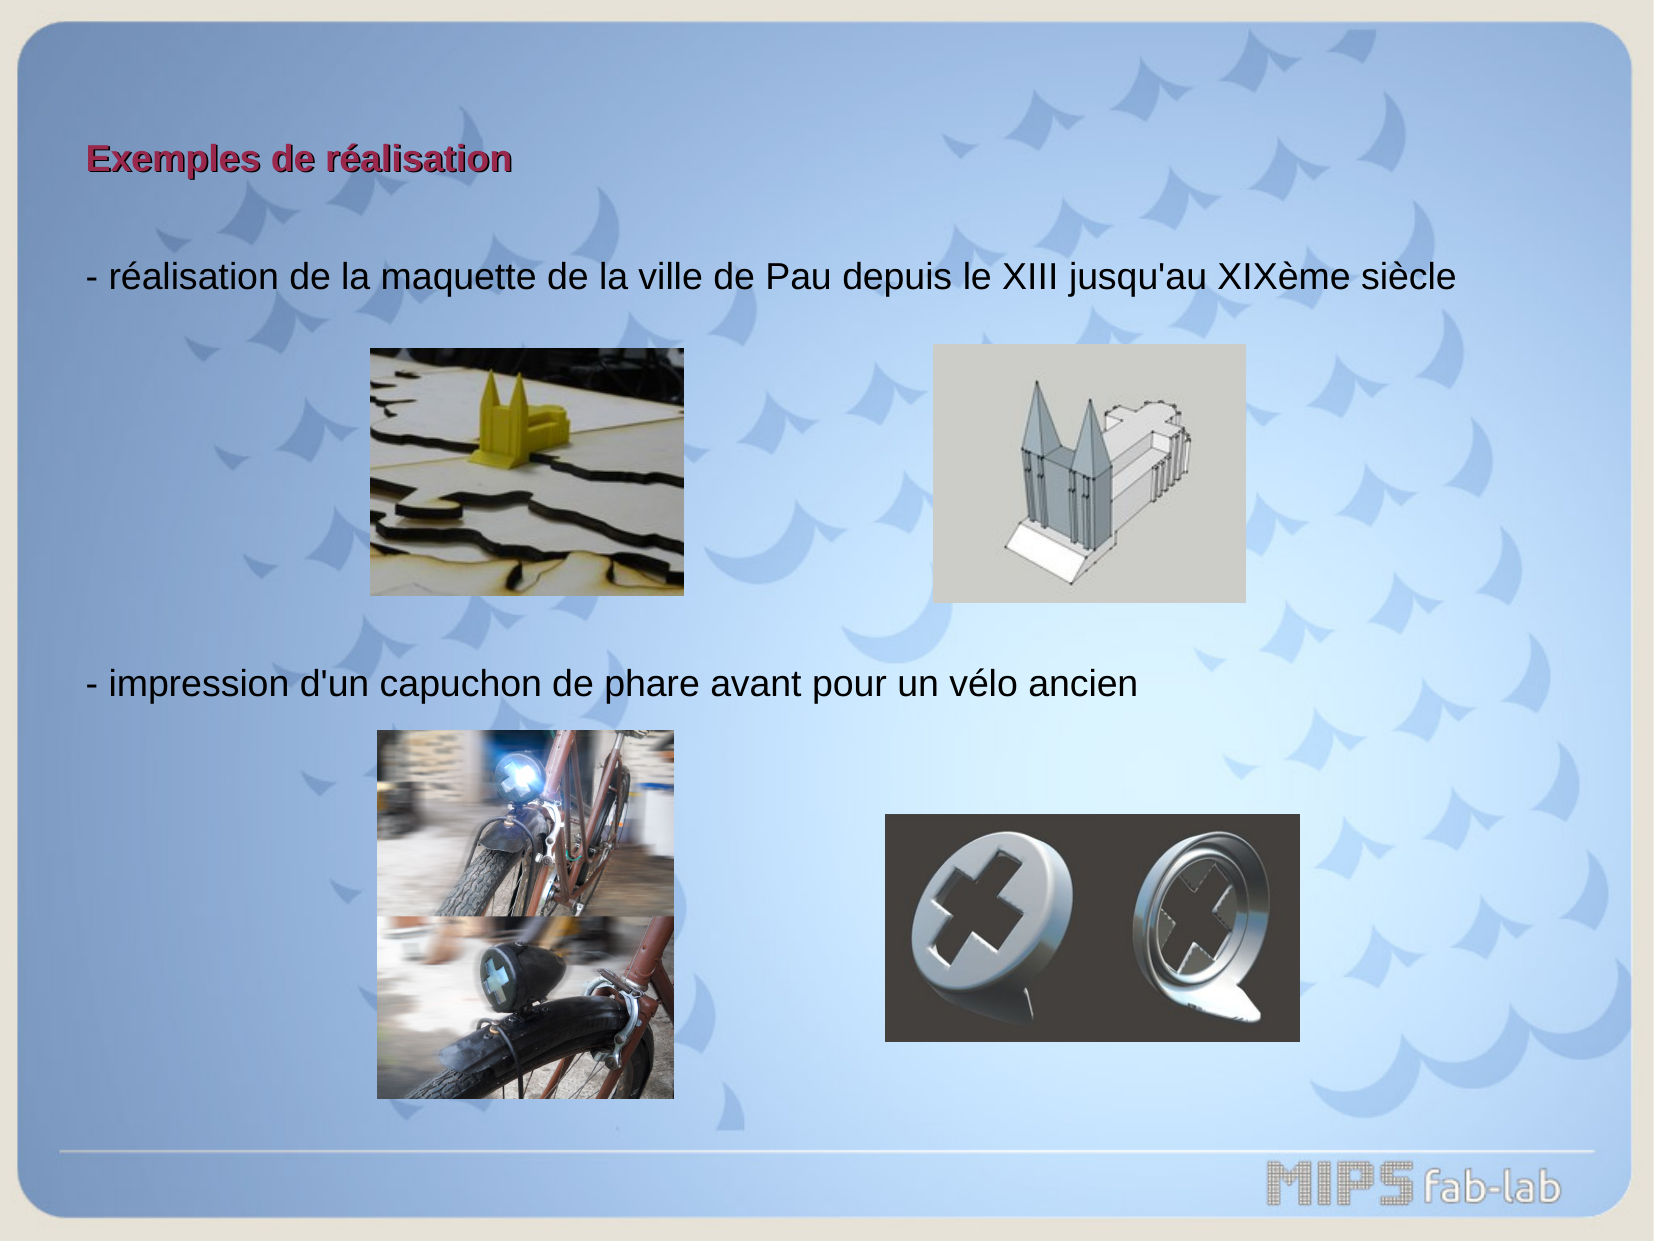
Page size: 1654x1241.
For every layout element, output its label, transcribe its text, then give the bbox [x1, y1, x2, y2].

text_box Exemples de réalisation [70, 129, 528, 188]
picture [0, 0, 1654, 1241]
text_box - réalisation de la maquette de la ville de Pau depuis le XIII jusqu'au XIXème siècle [70, 248, 1472, 305]
text_box - impression d'un capuchon de phare avant pour un vélo ancien [70, 655, 1154, 713]
